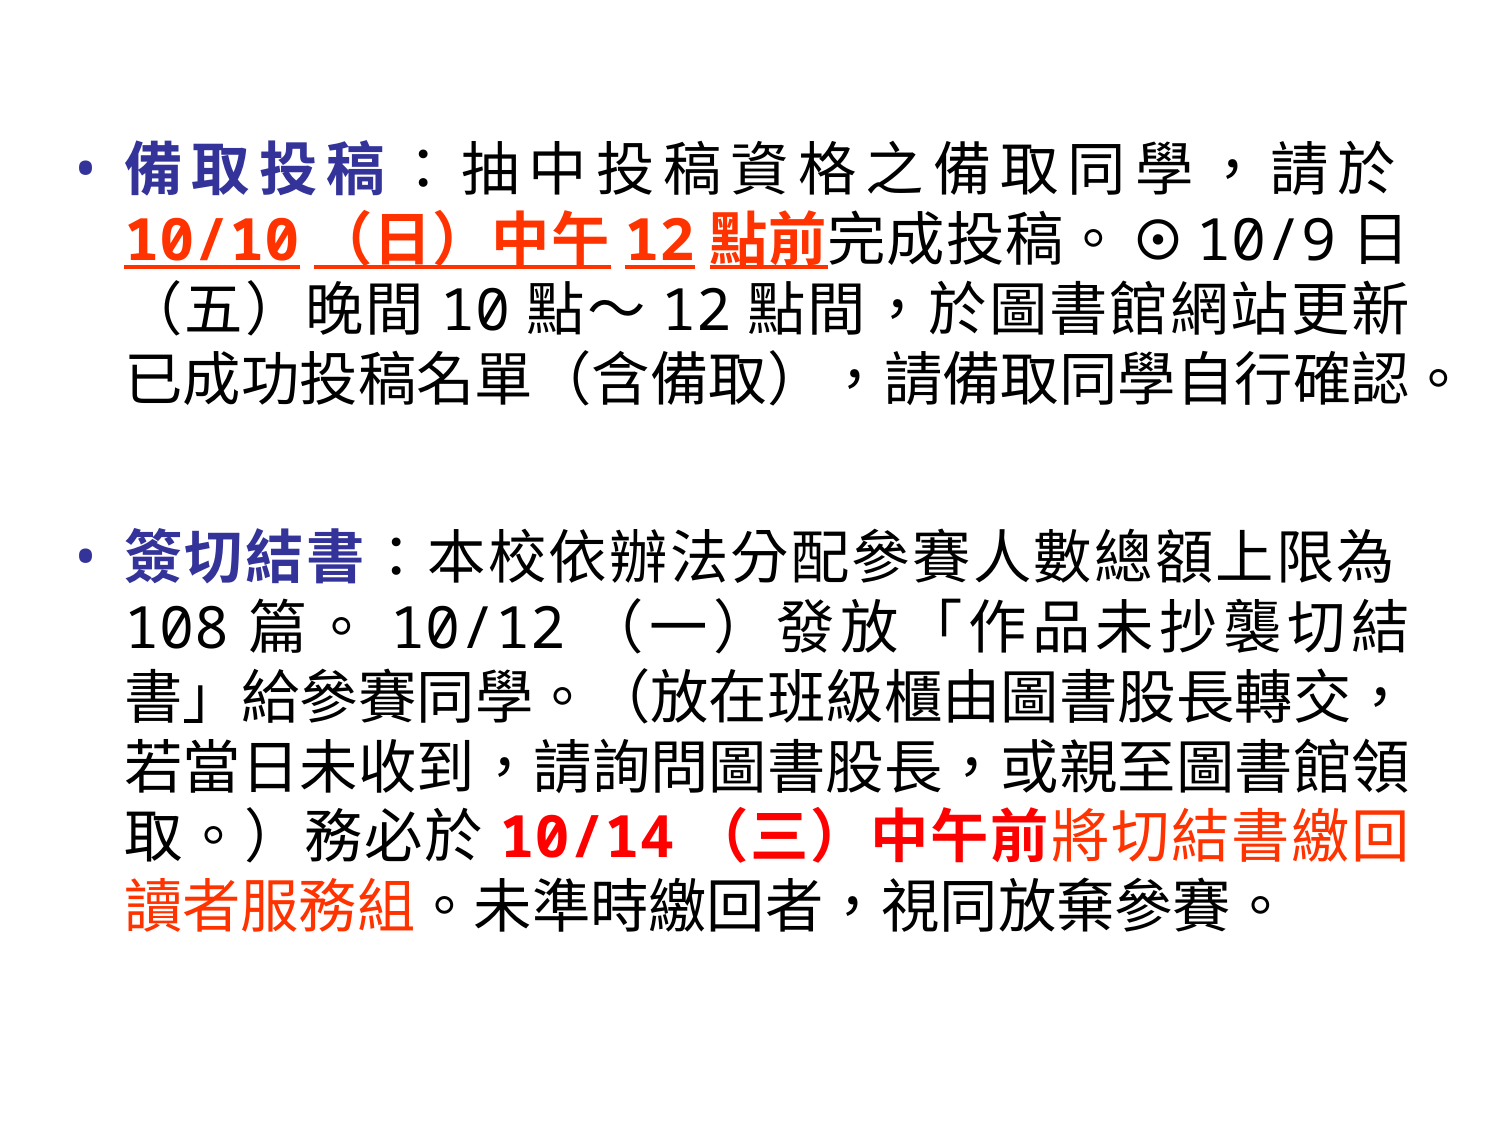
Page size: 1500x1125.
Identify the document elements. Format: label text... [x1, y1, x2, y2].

list 備取投稿：抽中投稿資格之備取同學，請於10/10（日）中午12點前完成投稿。⊙10/9日（五）晚間10點～12點間，於圖書館網站更新已成功投稿名單（含備取），請備取同學自行確認。 簽切結書：本校依辦法分配參賽人數總額上限為108篇。10/12（一）發放「作品未抄襲切結書」給參賽同學。（放在班級櫃由圖書股長轉交，若當日未收到，請詢問圖書股長，或親至圖書館領取。）務必於10/14（三）中午前將切結書繳回讀者服務組。未準時繳回者，視同放棄參賽。 [53, 31, 1426, 1083]
